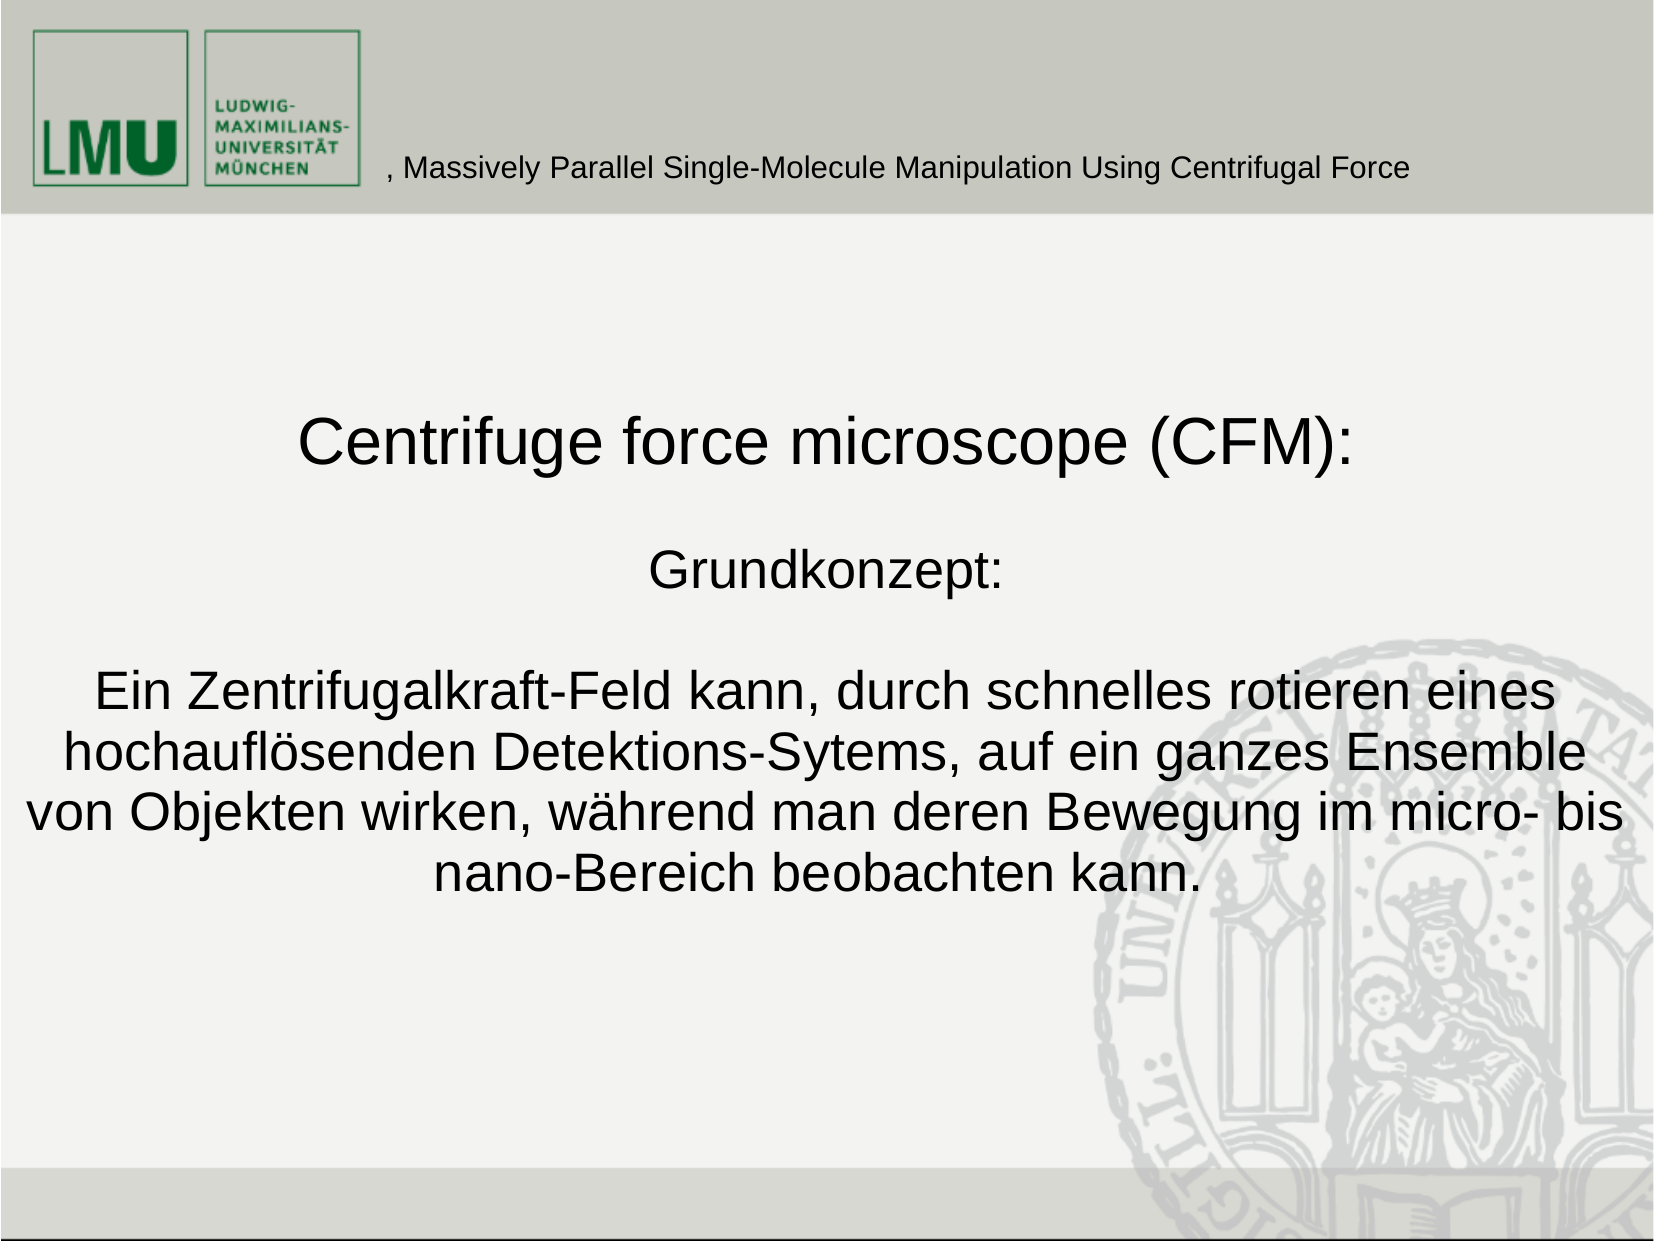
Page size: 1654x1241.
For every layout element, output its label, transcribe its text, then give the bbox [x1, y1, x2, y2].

text_box Philipp Lorenz, Massively Parallel Single-Molecule Manipulation Using Centrifugal Force [362, 142, 1619, 213]
picture [1, 0, 1654, 1241]
subtitle Centrifuge force microscope (CFM): Grundkonzept: Ein Zentrifugalkraft-Feld kann, durch schnelles rotieren eines hochauflösenden Detektions-Sytems, auf ein ganzes Ensemble von Objekten wirken, während man deren Bewegung im micro- bis nano-Bereich beobachten kann. [23, 212, 1630, 1170]
